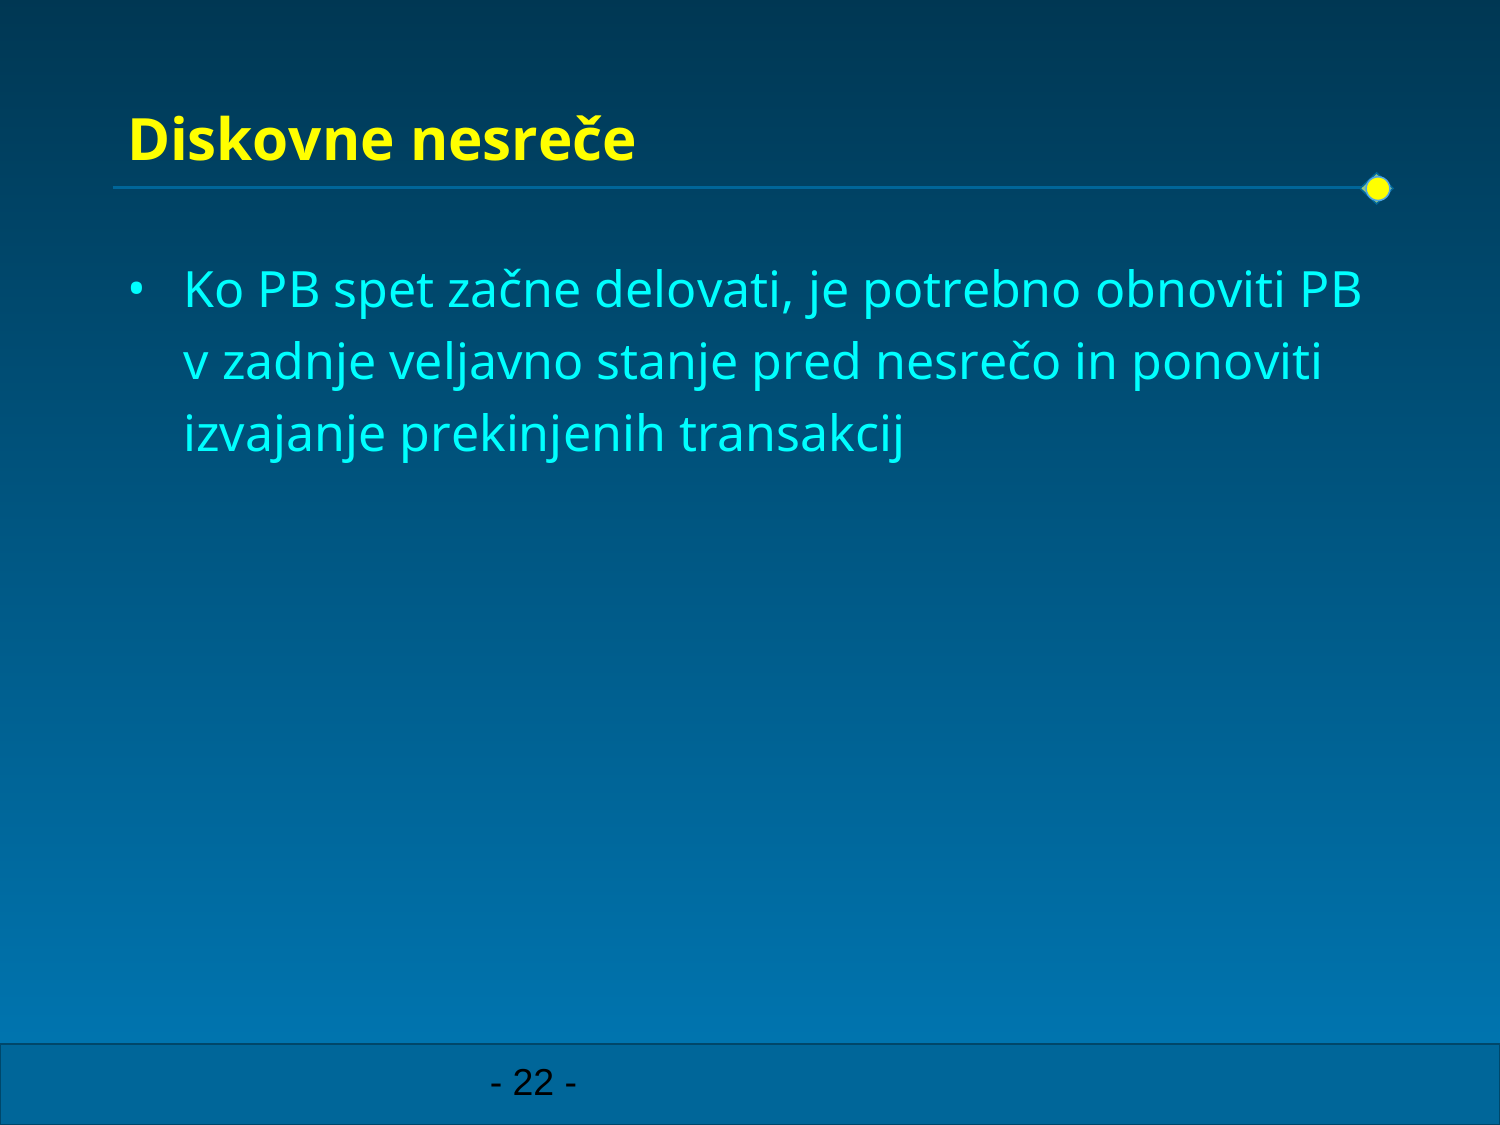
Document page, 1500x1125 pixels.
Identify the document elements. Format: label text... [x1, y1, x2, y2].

list Ko PB spet začne delovati, je potrebno obnoviti PB v zadnje veljavno stanje pred nesrečo in ponoviti izvajanje prekinjenih transakcij [112, 237, 1388, 963]
title Diskovne nesreče [112, 94, 1388, 181]
